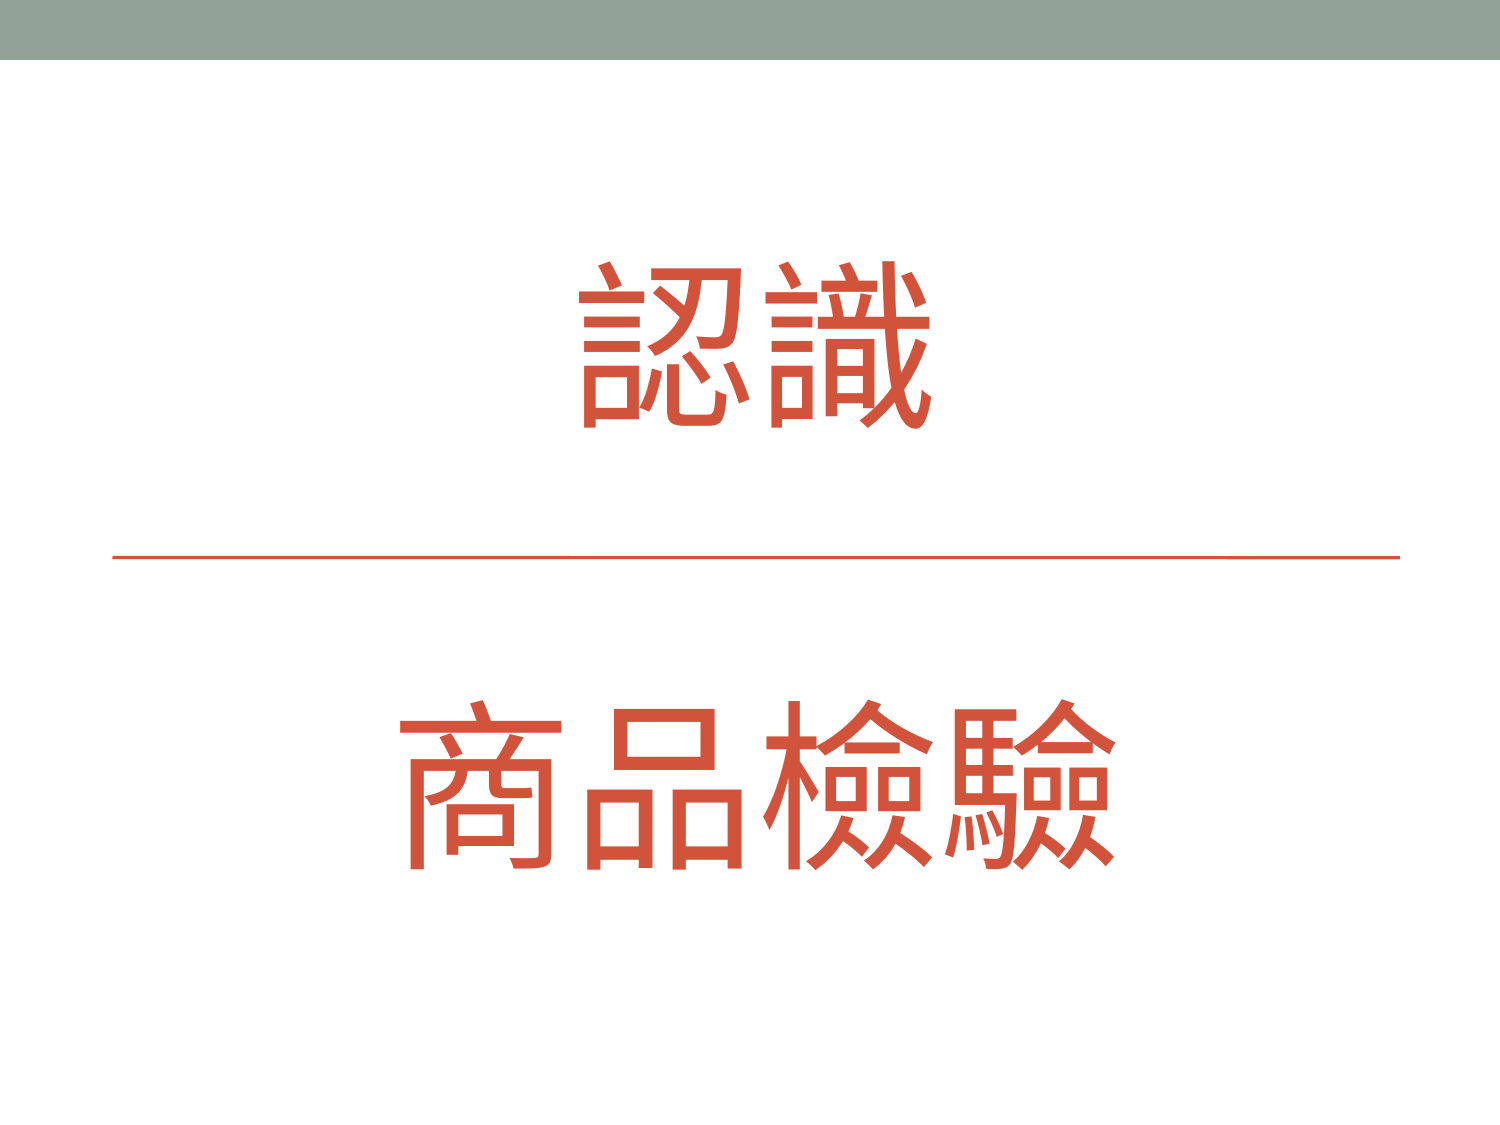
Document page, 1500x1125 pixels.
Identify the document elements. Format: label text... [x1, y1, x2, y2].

title 認識 商品檢驗 [112, 224, 1400, 542]
